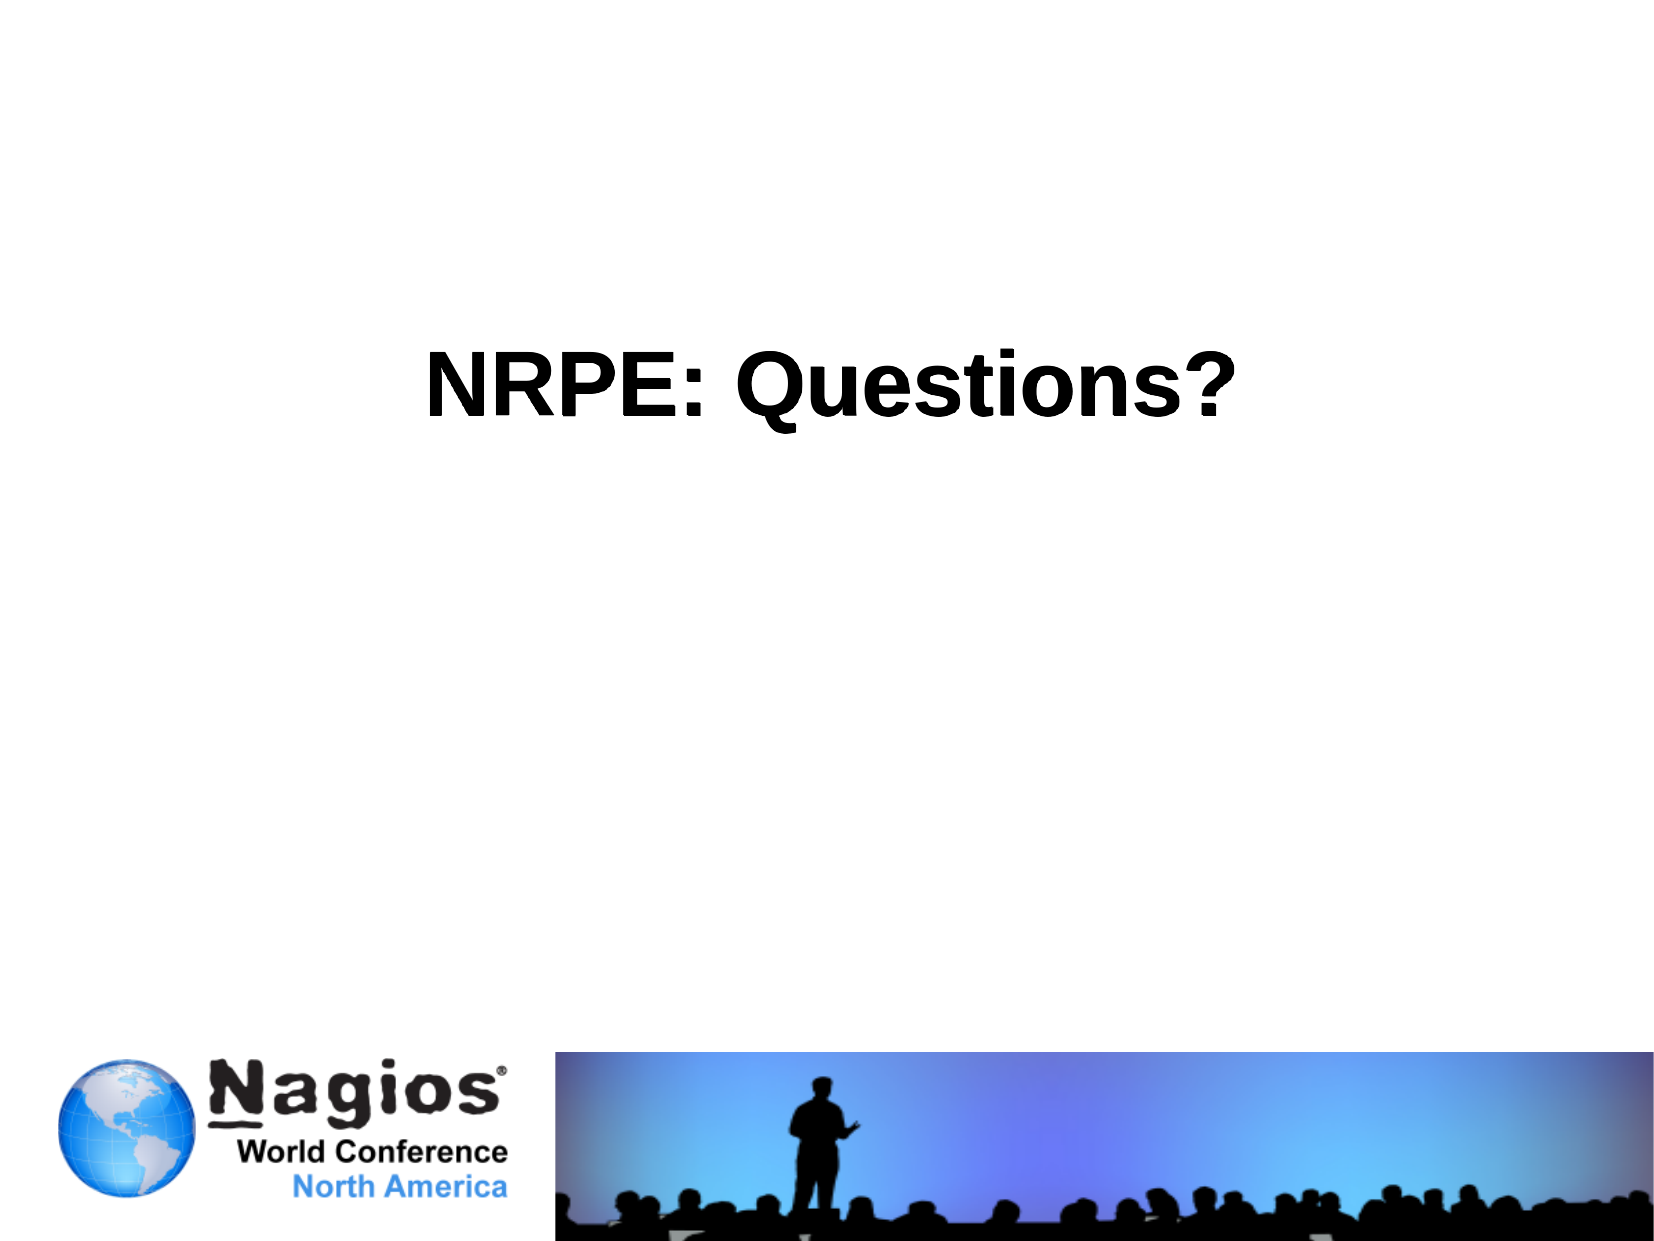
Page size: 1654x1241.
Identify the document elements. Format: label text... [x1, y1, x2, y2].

picture [555, 1052, 1654, 1241]
picture [58, 1058, 509, 1228]
title NRPE: Questions? [87, 280, 1576, 488]
